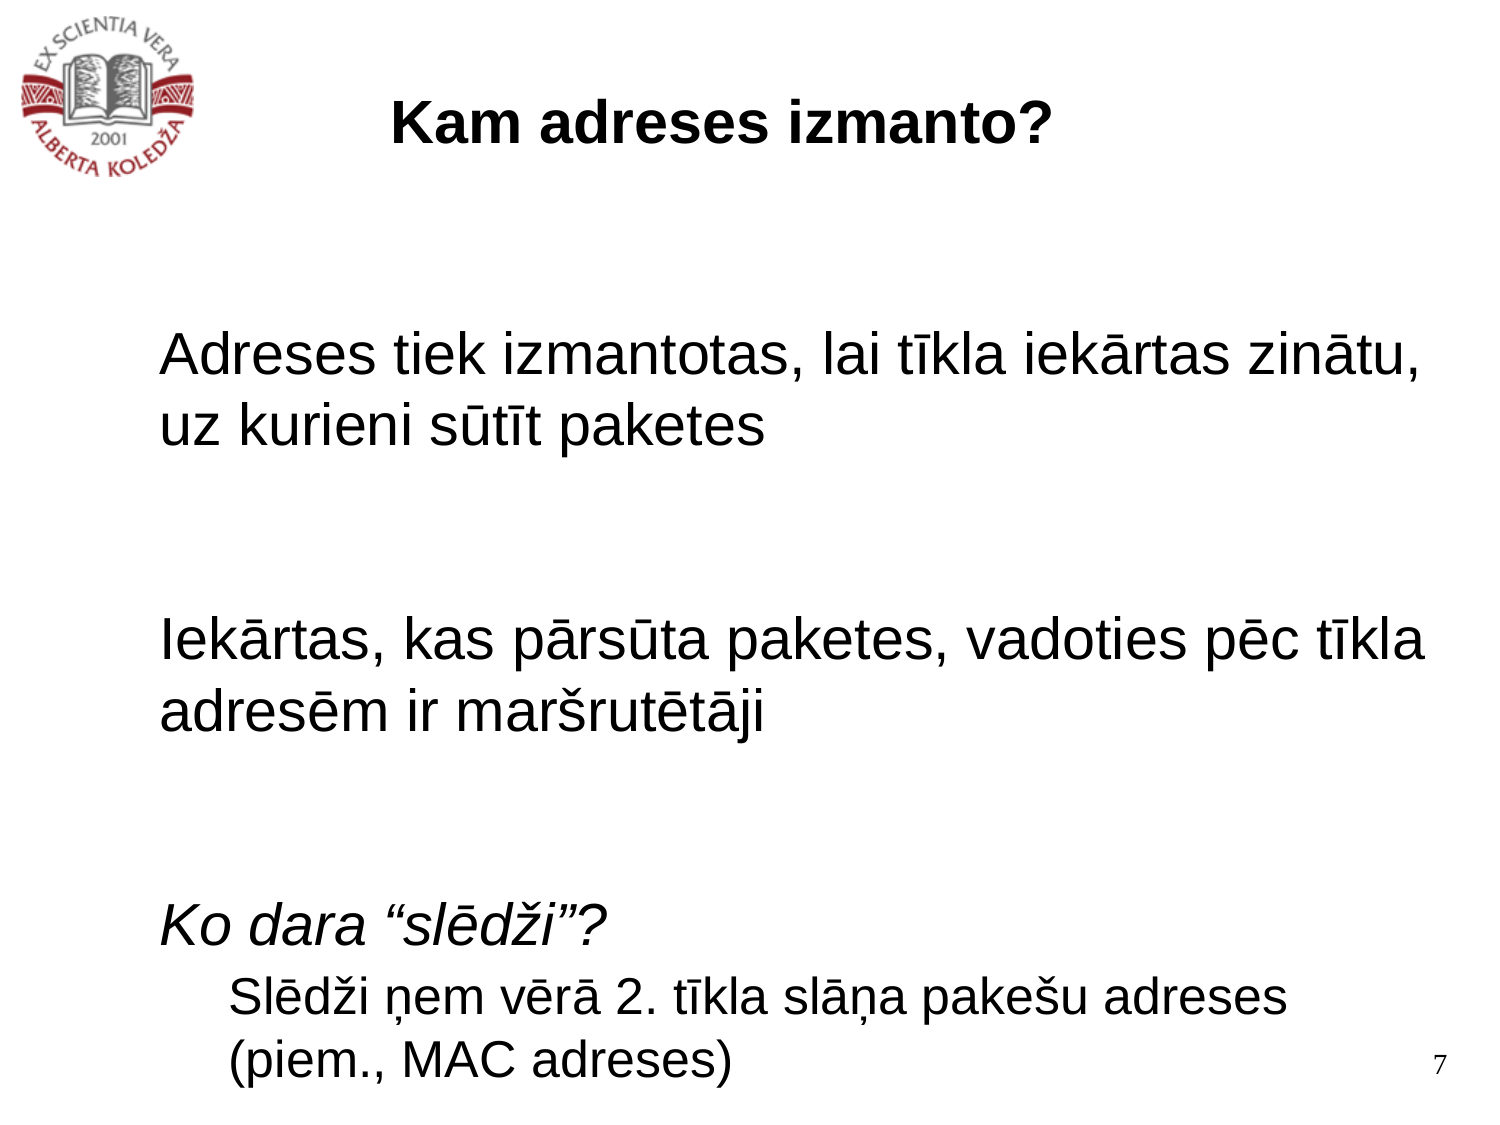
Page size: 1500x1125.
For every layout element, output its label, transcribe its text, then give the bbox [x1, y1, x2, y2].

list Adreses tiek izmantotas, lai tīkla iekārtas zinātu, uz kurieni sūtīt paketes Iekārtas, kas pārsūta paketes, vadoties pēc tīkla adresēm ir maršrutētāji Ko dara “slēdži”? Slēdži ņem vērā 2. tīkla slāņa pakešu adreses (piem., MAC adreses) [74, 200, 1463, 1101]
title Kam adreses izmanto? [50, 62, 1374, 175]
picture [21, 16, 194, 177]
text_box <skaitlis> [1312, 1037, 1463, 1101]
